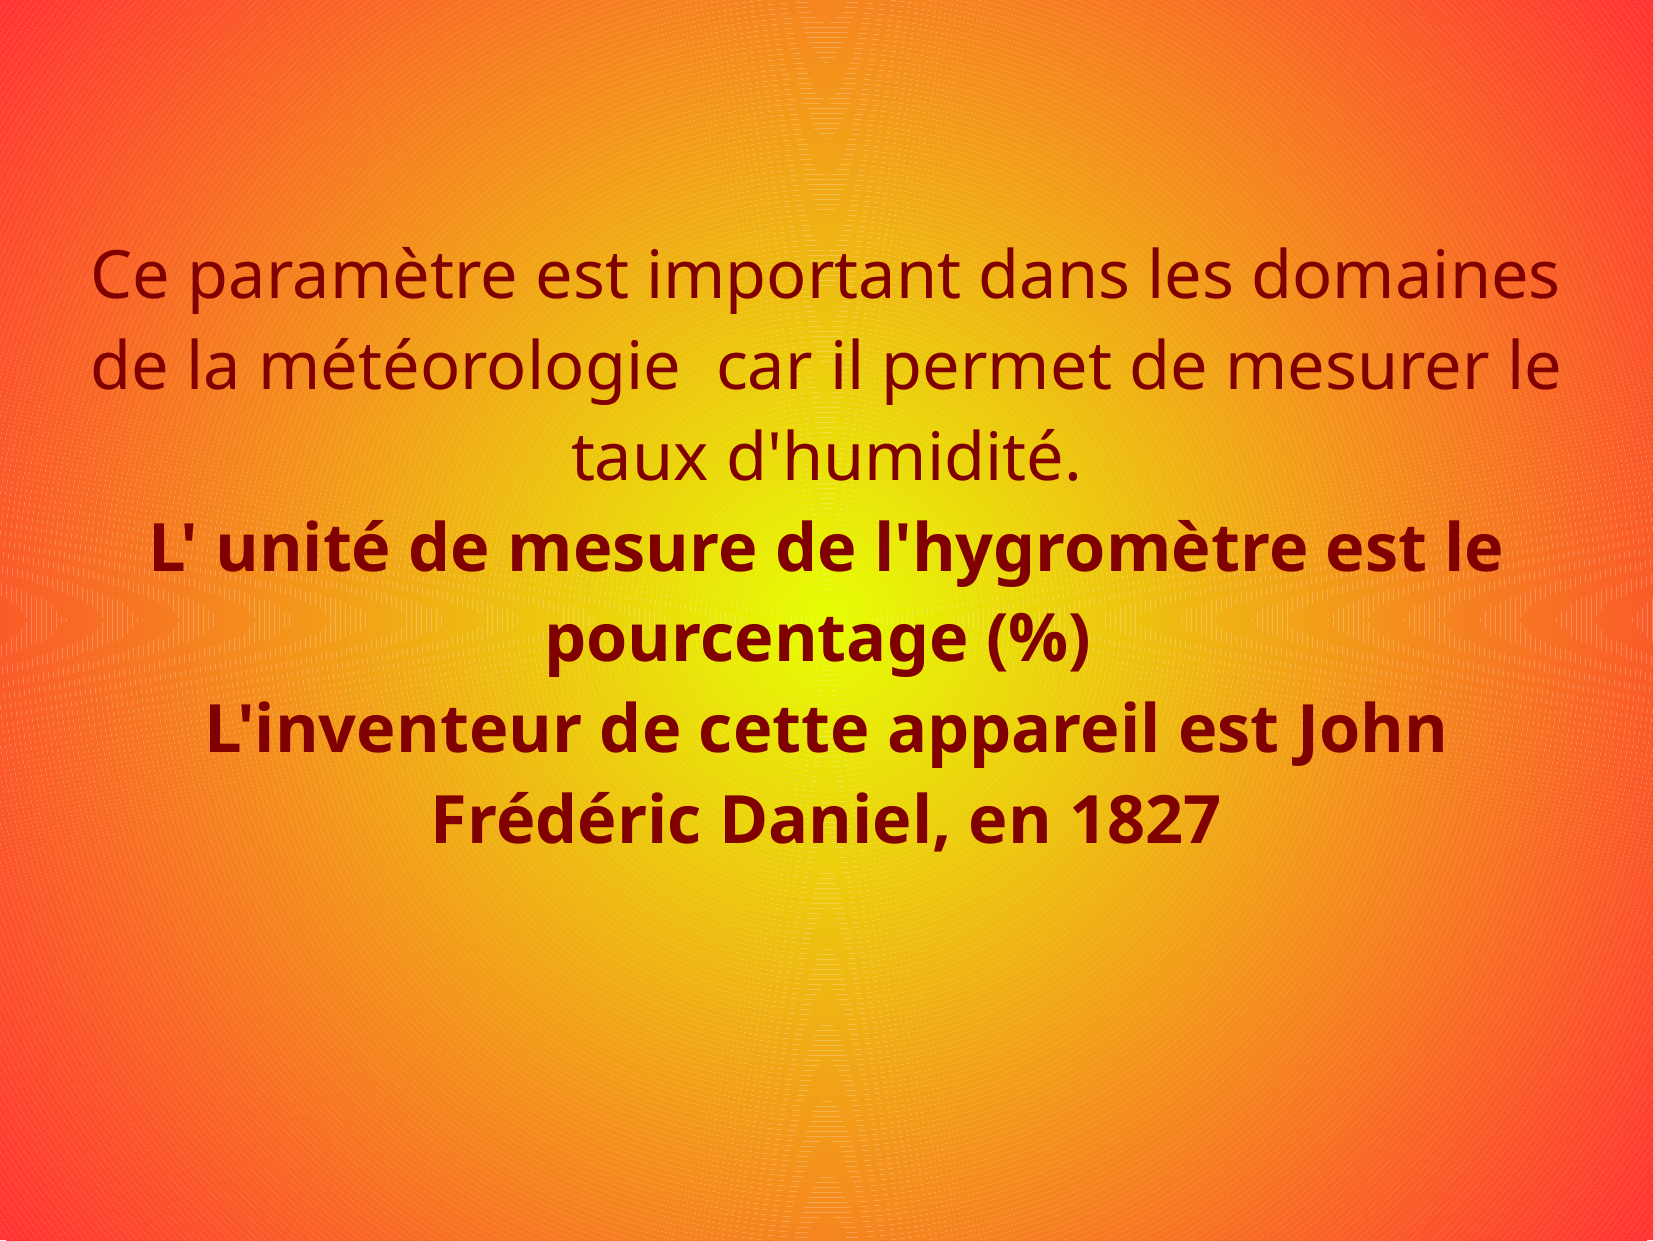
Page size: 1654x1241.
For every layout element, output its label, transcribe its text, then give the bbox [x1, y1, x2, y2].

subtitle Ce paramètre est important dans les domaines de la météorologie car il permet de mesurer le taux d'humidité. L' unité de mesure de l'hygromètre est le pourcentage (%) L'inventeur de cette appareil est John Frédéric Daniel, en 1827 [88, 88, 1565, 1093]
